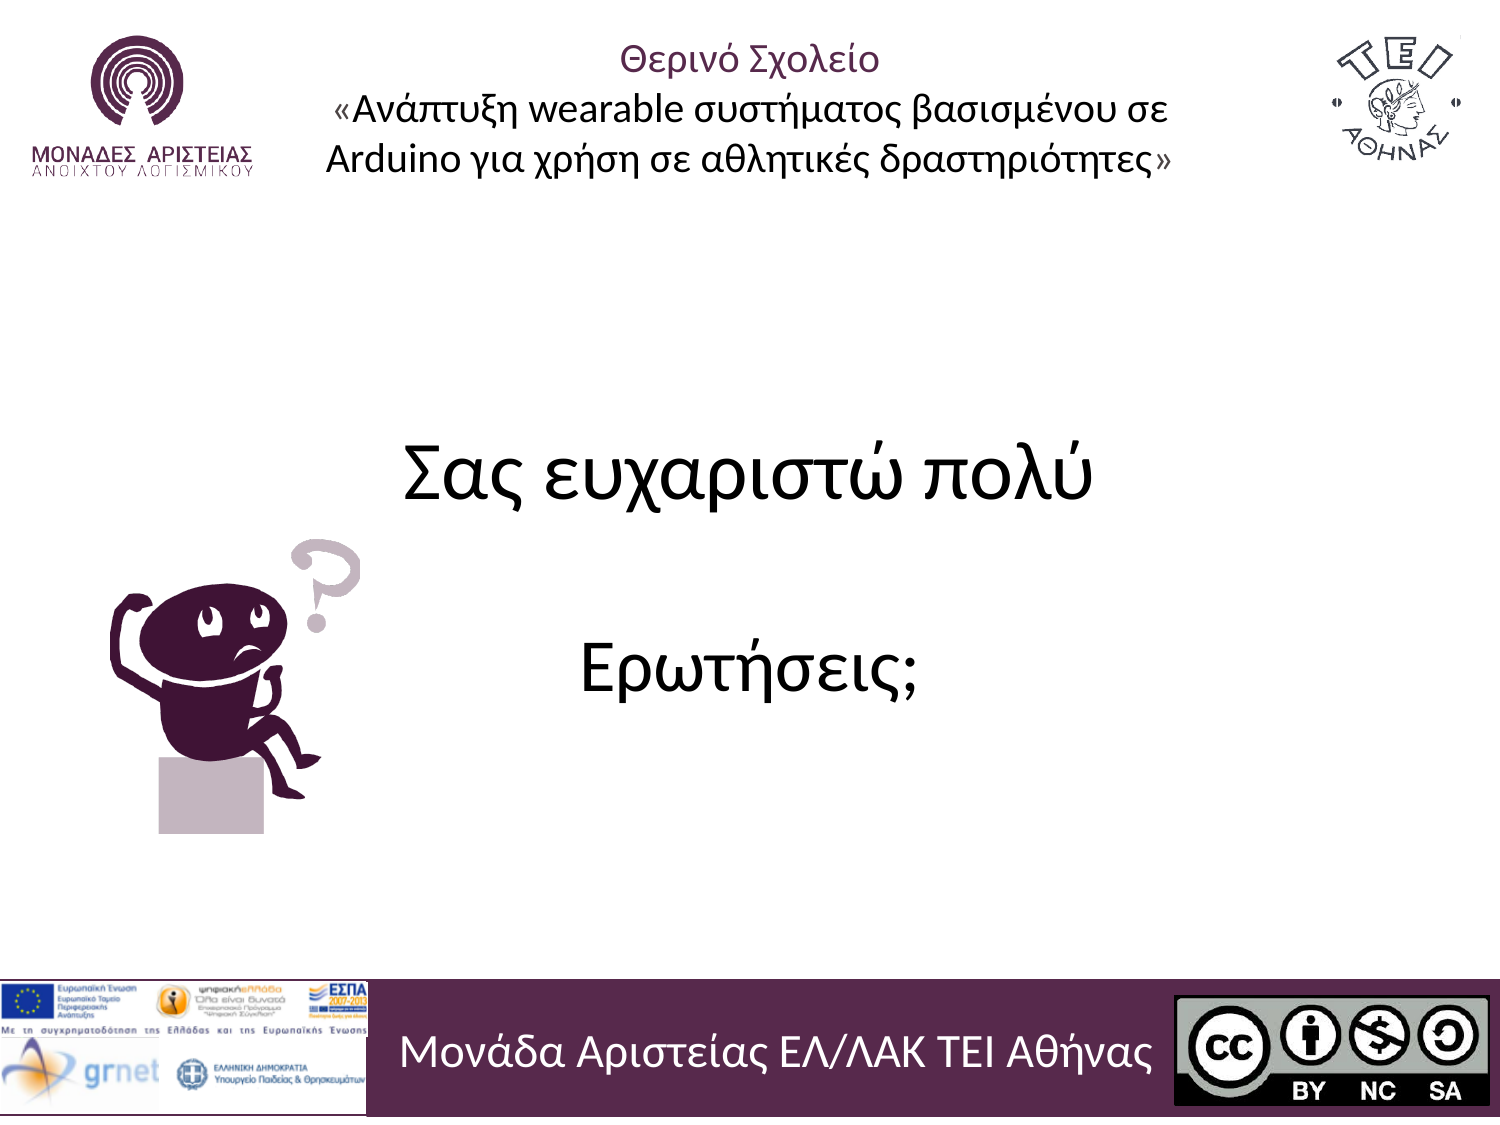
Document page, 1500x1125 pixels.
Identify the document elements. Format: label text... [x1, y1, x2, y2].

text_box Μονάδα Αριστείας ΕΛ/ΛΑΚ ΤΕΙ Αθήνας [383, 992, 1488, 1105]
text_box Θερινό Σχολείο «Ανάπτυξη wearable συστήματος βασισμένου σε Arduino για χρήση σε αθλητικές δραστηριότητες» [280, 22, 1220, 190]
picture [175, 1057, 366, 1092]
picture [0, 982, 368, 1113]
picture [1174, 995, 1490, 1106]
title Σας ευχαριστώ πολύ Ερωτήσεις; [218, 408, 1282, 709]
picture [31, 36, 253, 177]
picture [110, 538, 360, 834]
picture [1331, 35, 1461, 167]
